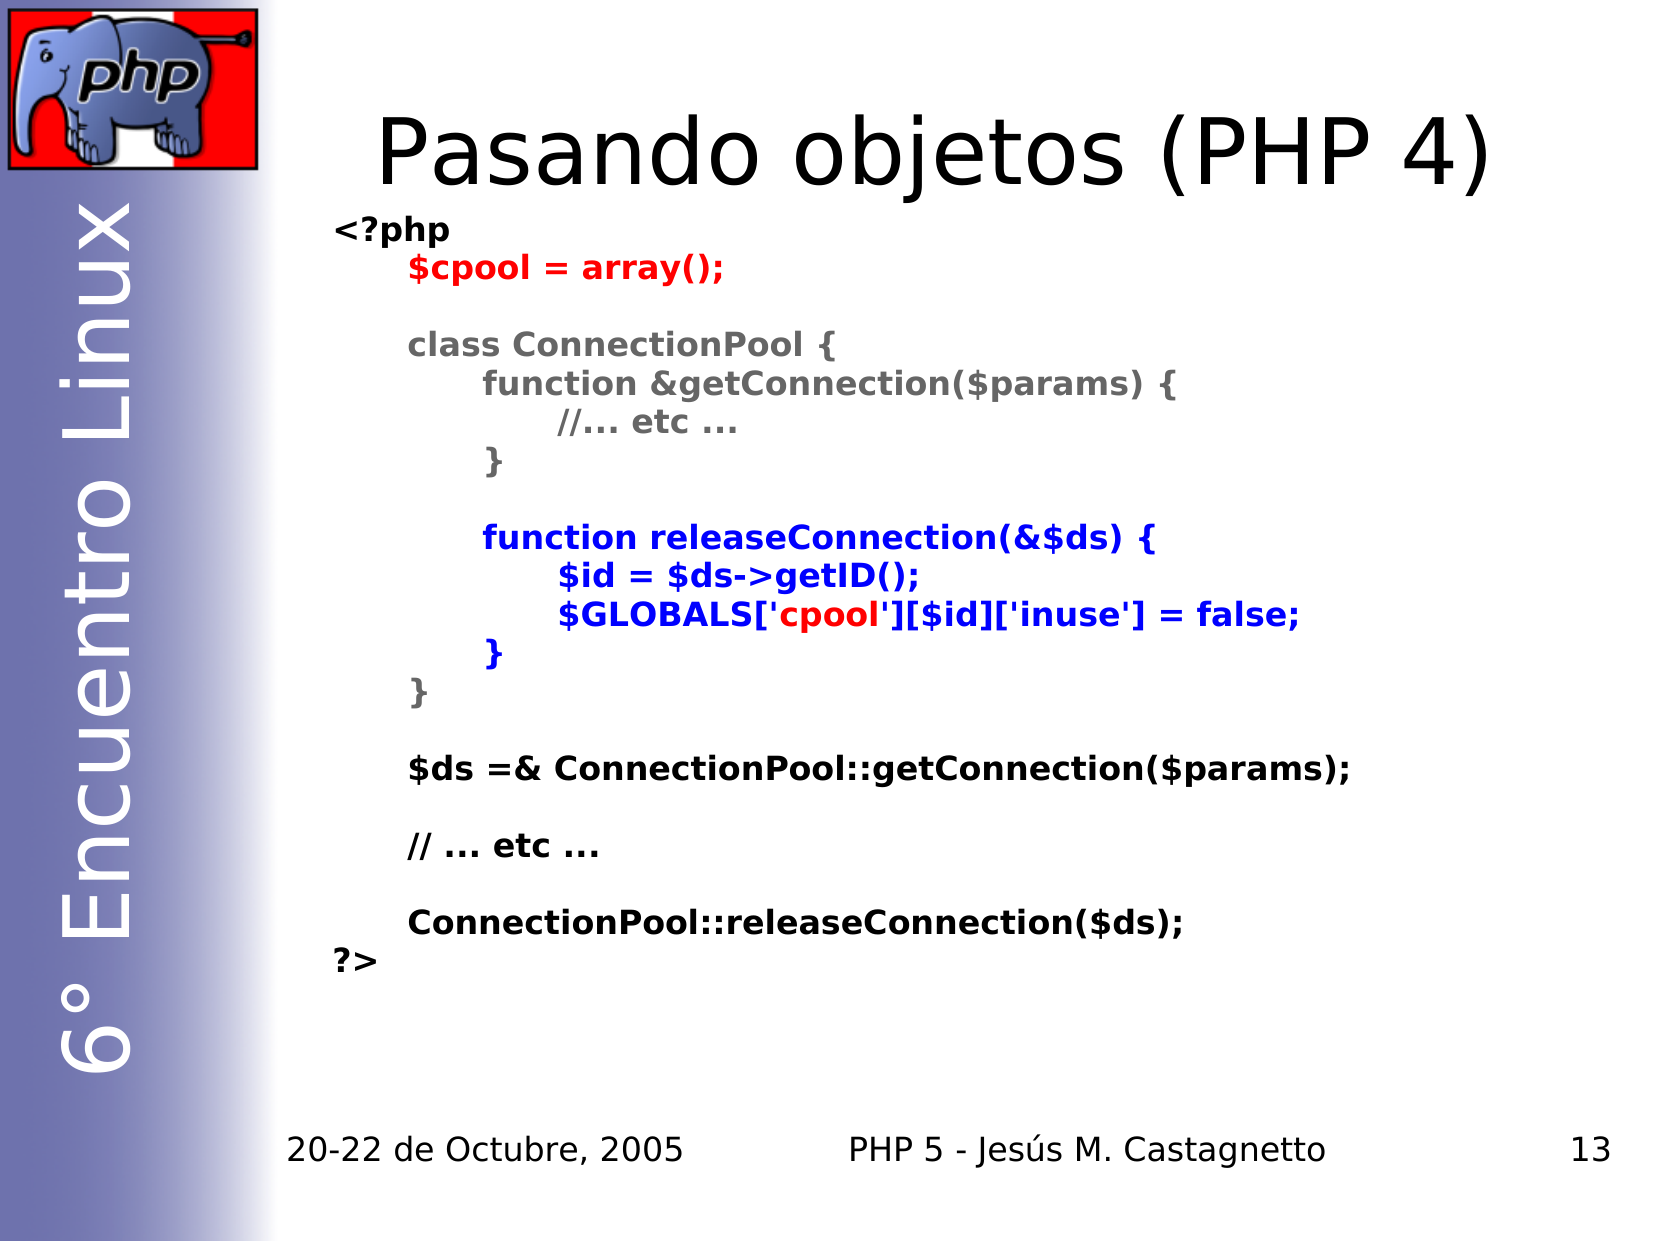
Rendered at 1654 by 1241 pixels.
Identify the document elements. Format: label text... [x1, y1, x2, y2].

picture [0, 0, 1654, 1241]
text_box <?php $cpool = array(); class ConnectionPool { function &getConnection($params) { //... etc ... } function releaseConnection(&$ds) { $id = $ds->getID(); $GLOBALS['cpool'][$id]['inuse'] = false; } } $ds =& ConnectionPool::getConnection($params); // ... etc ... ConnectionPool::releaseConnection($ds); ?> [317, 203, 1371, 989]
title Pasando objetos (PHP 4) [300, 49, 1571, 257]
